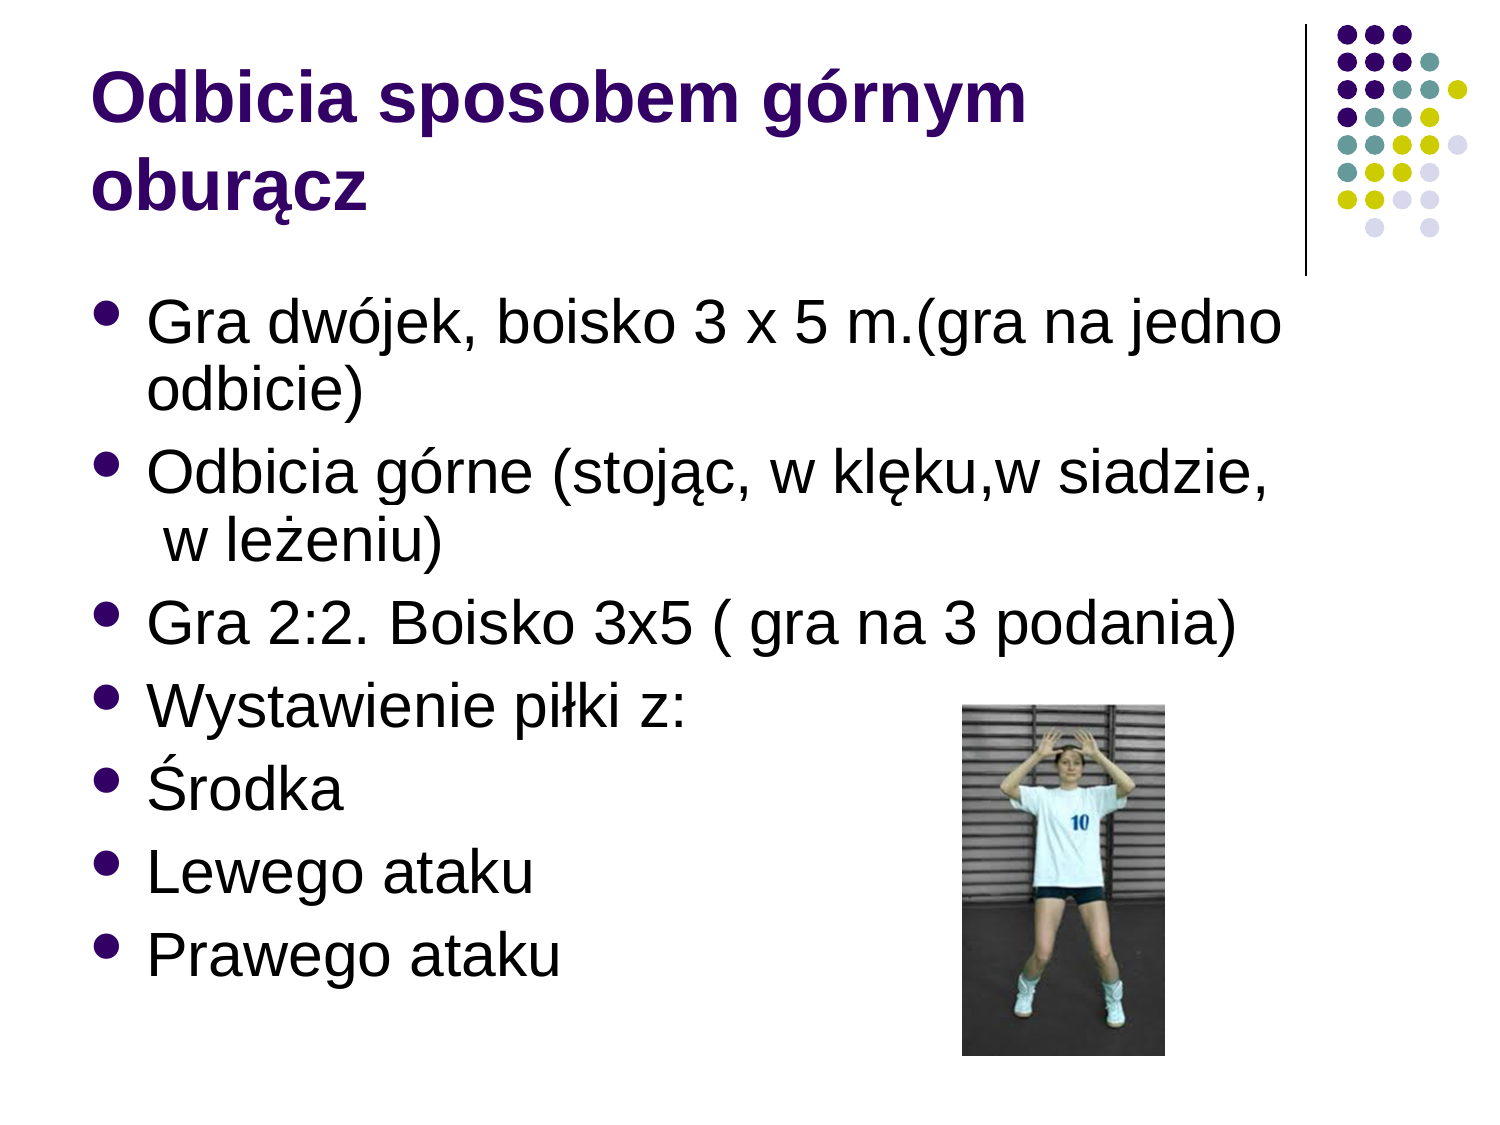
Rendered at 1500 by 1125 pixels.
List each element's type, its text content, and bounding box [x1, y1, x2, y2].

title Odbicia sposobem górnym oburącz [74, 20, 1313, 233]
list Gra dwójek, boisko 3 x 5 m.(gra na jedno odbicie) Odbicia górne (stojąc, w klęku,w siadzie, w leżeniu) Gra 2:2. Boisko 3x5 ( gra na 3 podania) Wystawienie piłki z: Środka Lewego ataku Prawego ataku [75, 282, 1426, 1006]
picture [962, 704, 1165, 1056]
